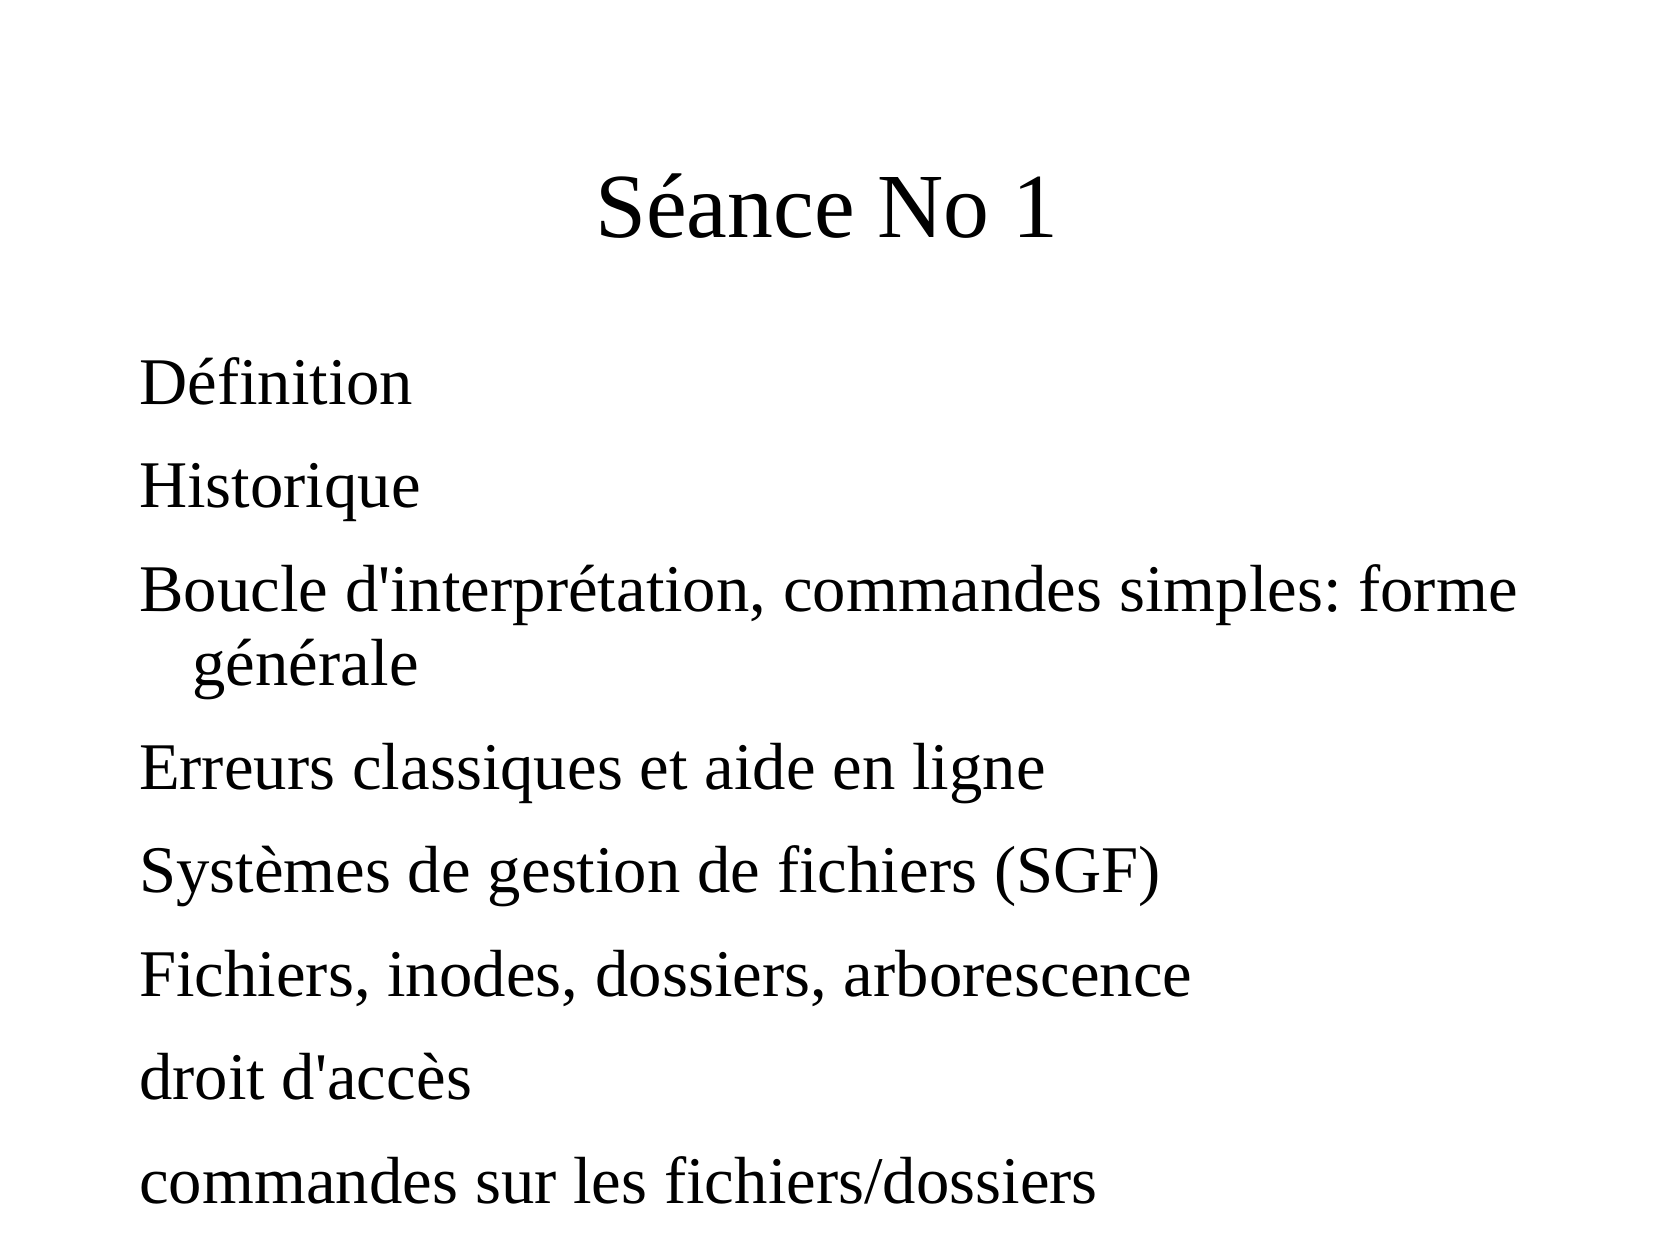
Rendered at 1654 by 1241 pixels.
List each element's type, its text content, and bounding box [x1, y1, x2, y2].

list Définition Historique Boucle d'interprétation, commandes simples: forme générale Erreurs classiques et aide en ligne Systèmes de gestion de fichiers (SGF) Fichiers, inodes, dossiers, arborescence droit d'accès commandes sur les fichiers/dossiers [121, 344, 1534, 1219]
title Séance No 1 [121, 102, 1534, 311]
